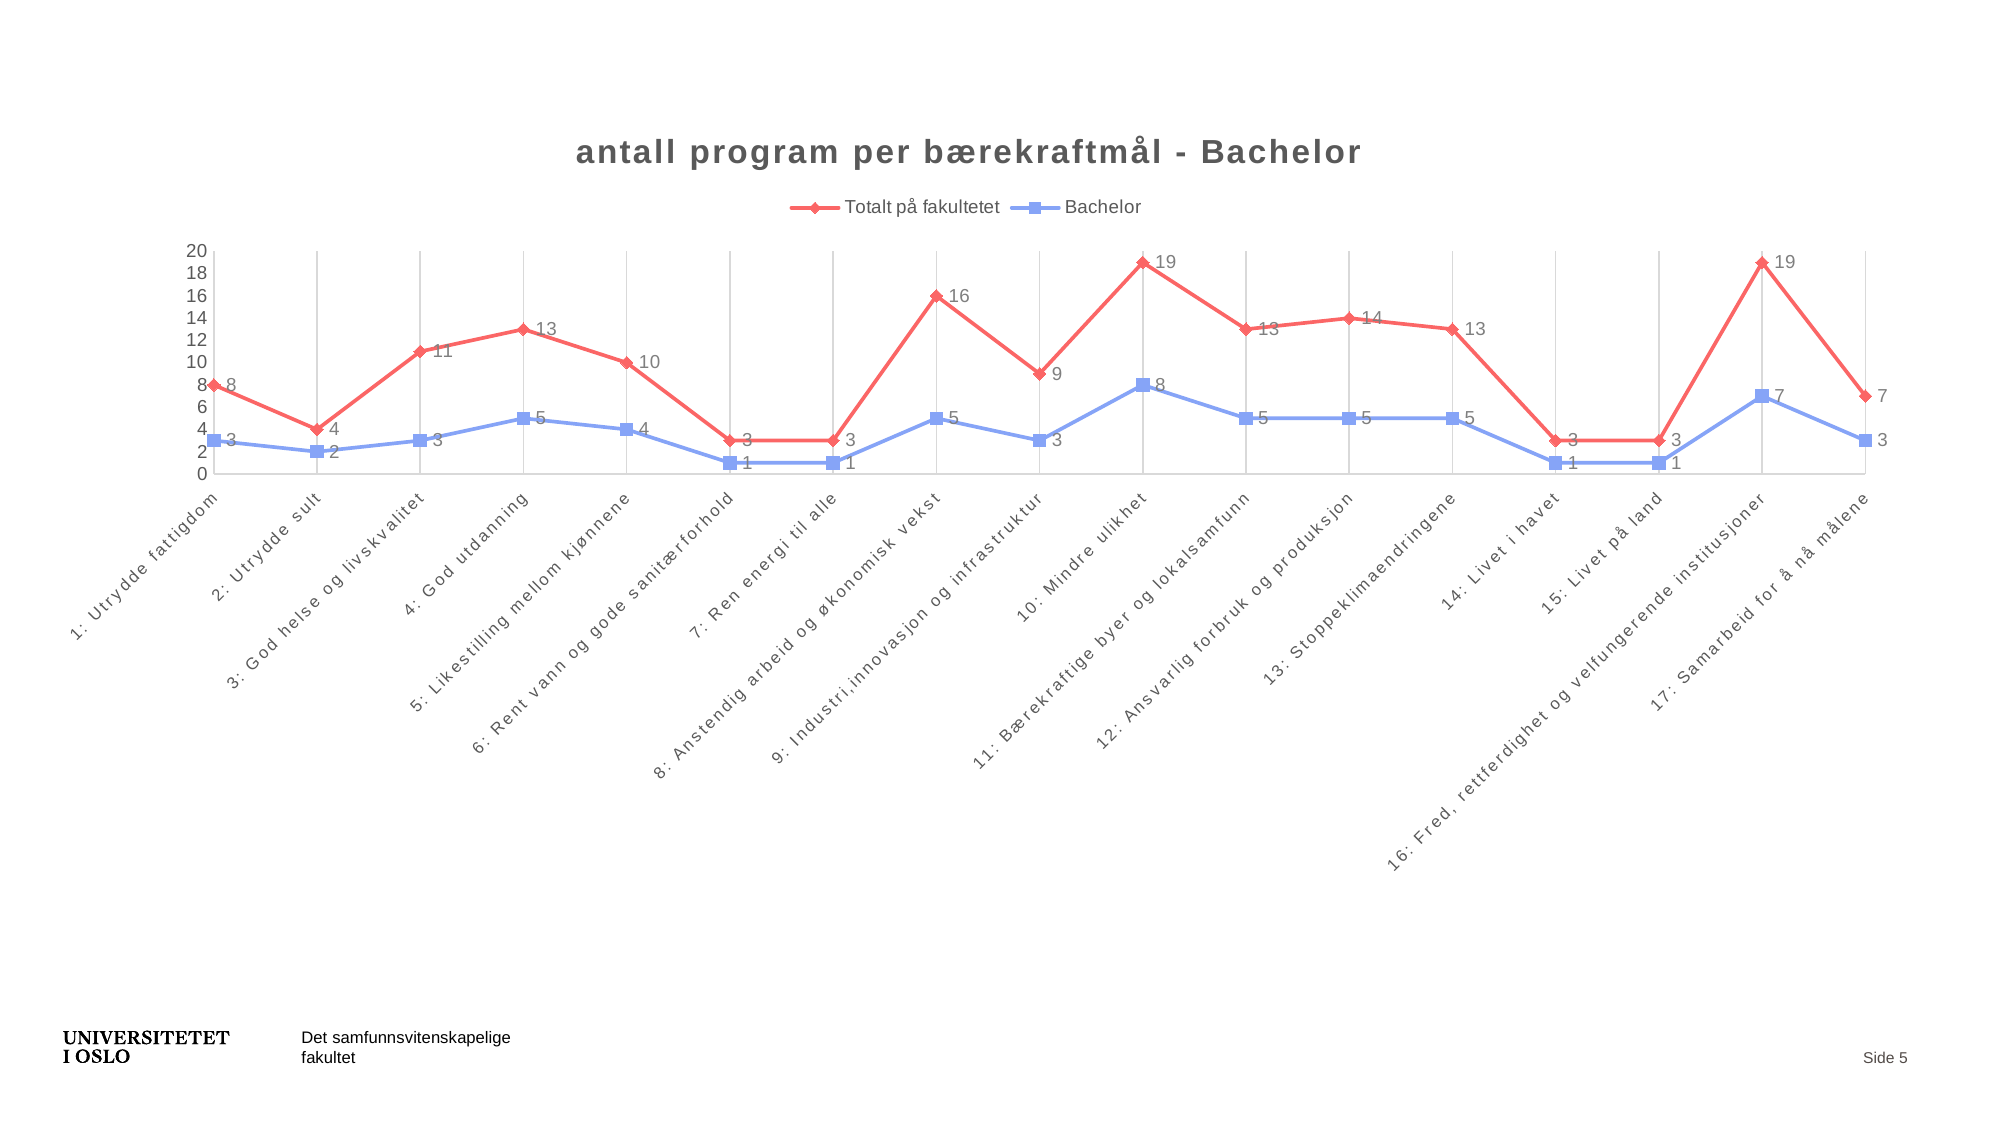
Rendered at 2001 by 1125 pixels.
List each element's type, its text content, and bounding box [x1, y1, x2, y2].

text_box Det samfunnsvitenskapelige fakultet [301, 1024, 548, 1067]
chart [27, 100, 1910, 891]
text_box Side [1848, 1027, 1947, 1088]
